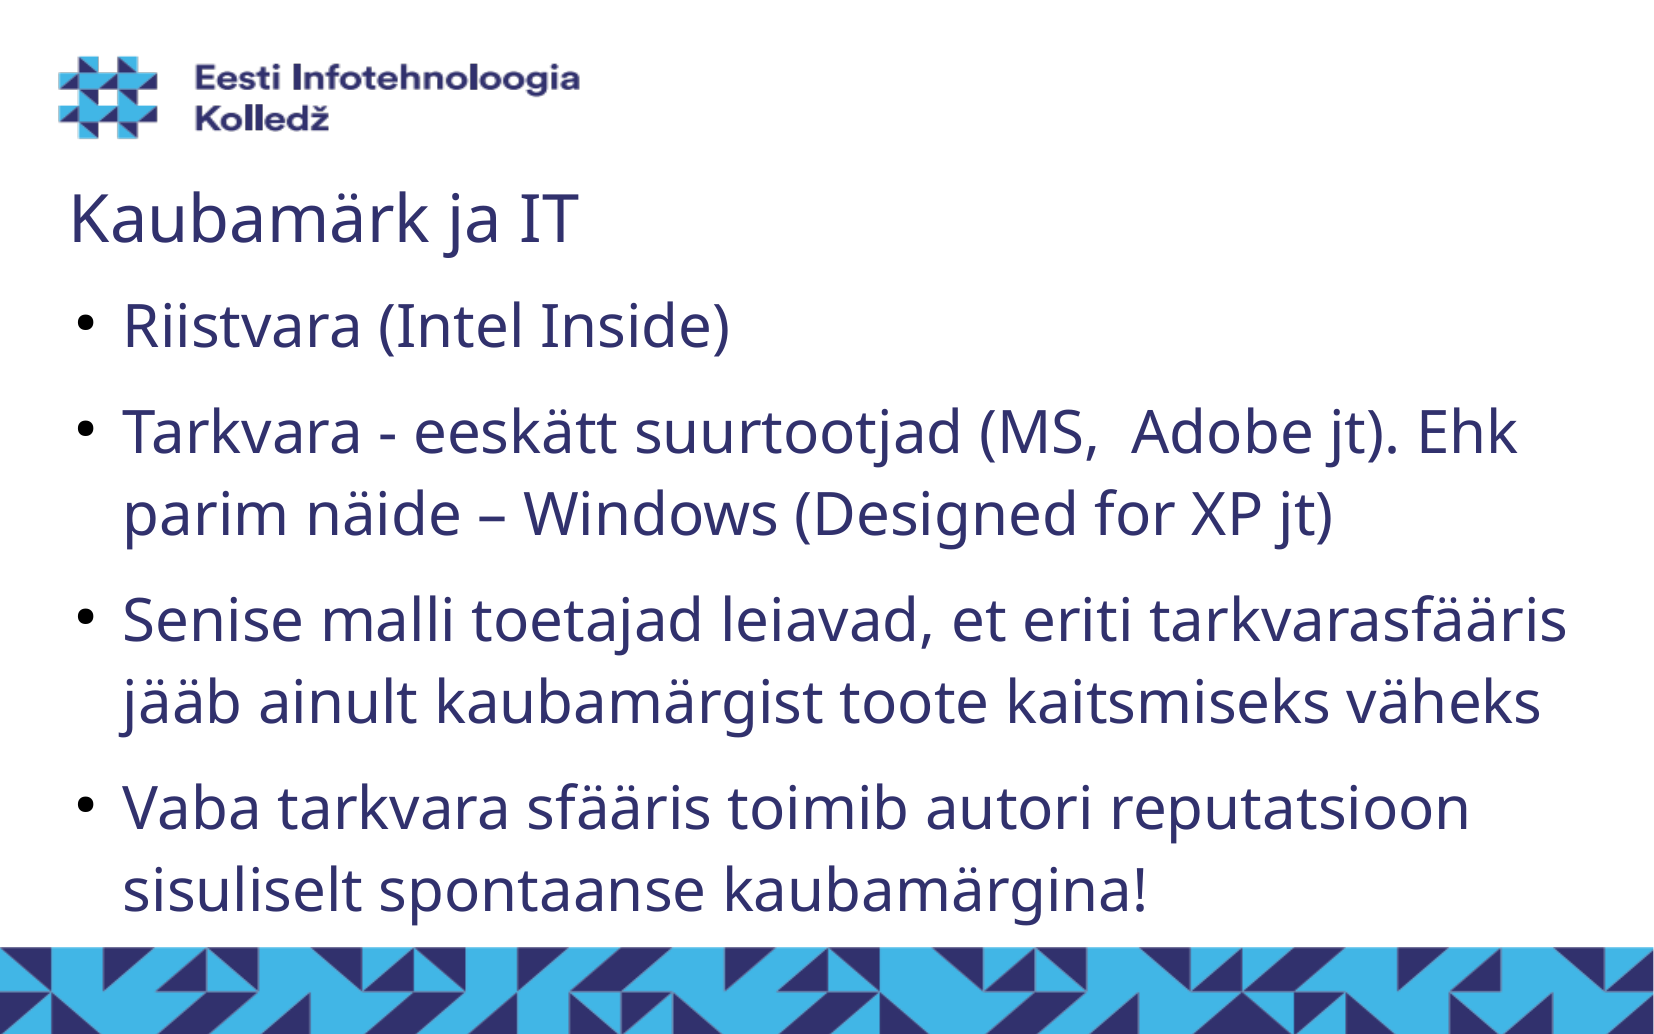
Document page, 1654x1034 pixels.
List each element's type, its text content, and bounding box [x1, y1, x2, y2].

title Kaubamärk ja IT [68, 147, 1536, 283]
list Riistvara (Intel Inside) Tarkvara - eeskätt suurtootjad (MS, Adobe jt). Ehk parim näide – Windows (Designed for XP jt) Senise malli toetajad leiavad, et eriti tarkvarasfääris jääb ainult kaubamärgist toote kaitsmiseks väheks Vaba tarkvara sfääris toimib autori reputatsioon sisuliselt spontaanse kaubamärgina! [59, 283, 1595, 936]
